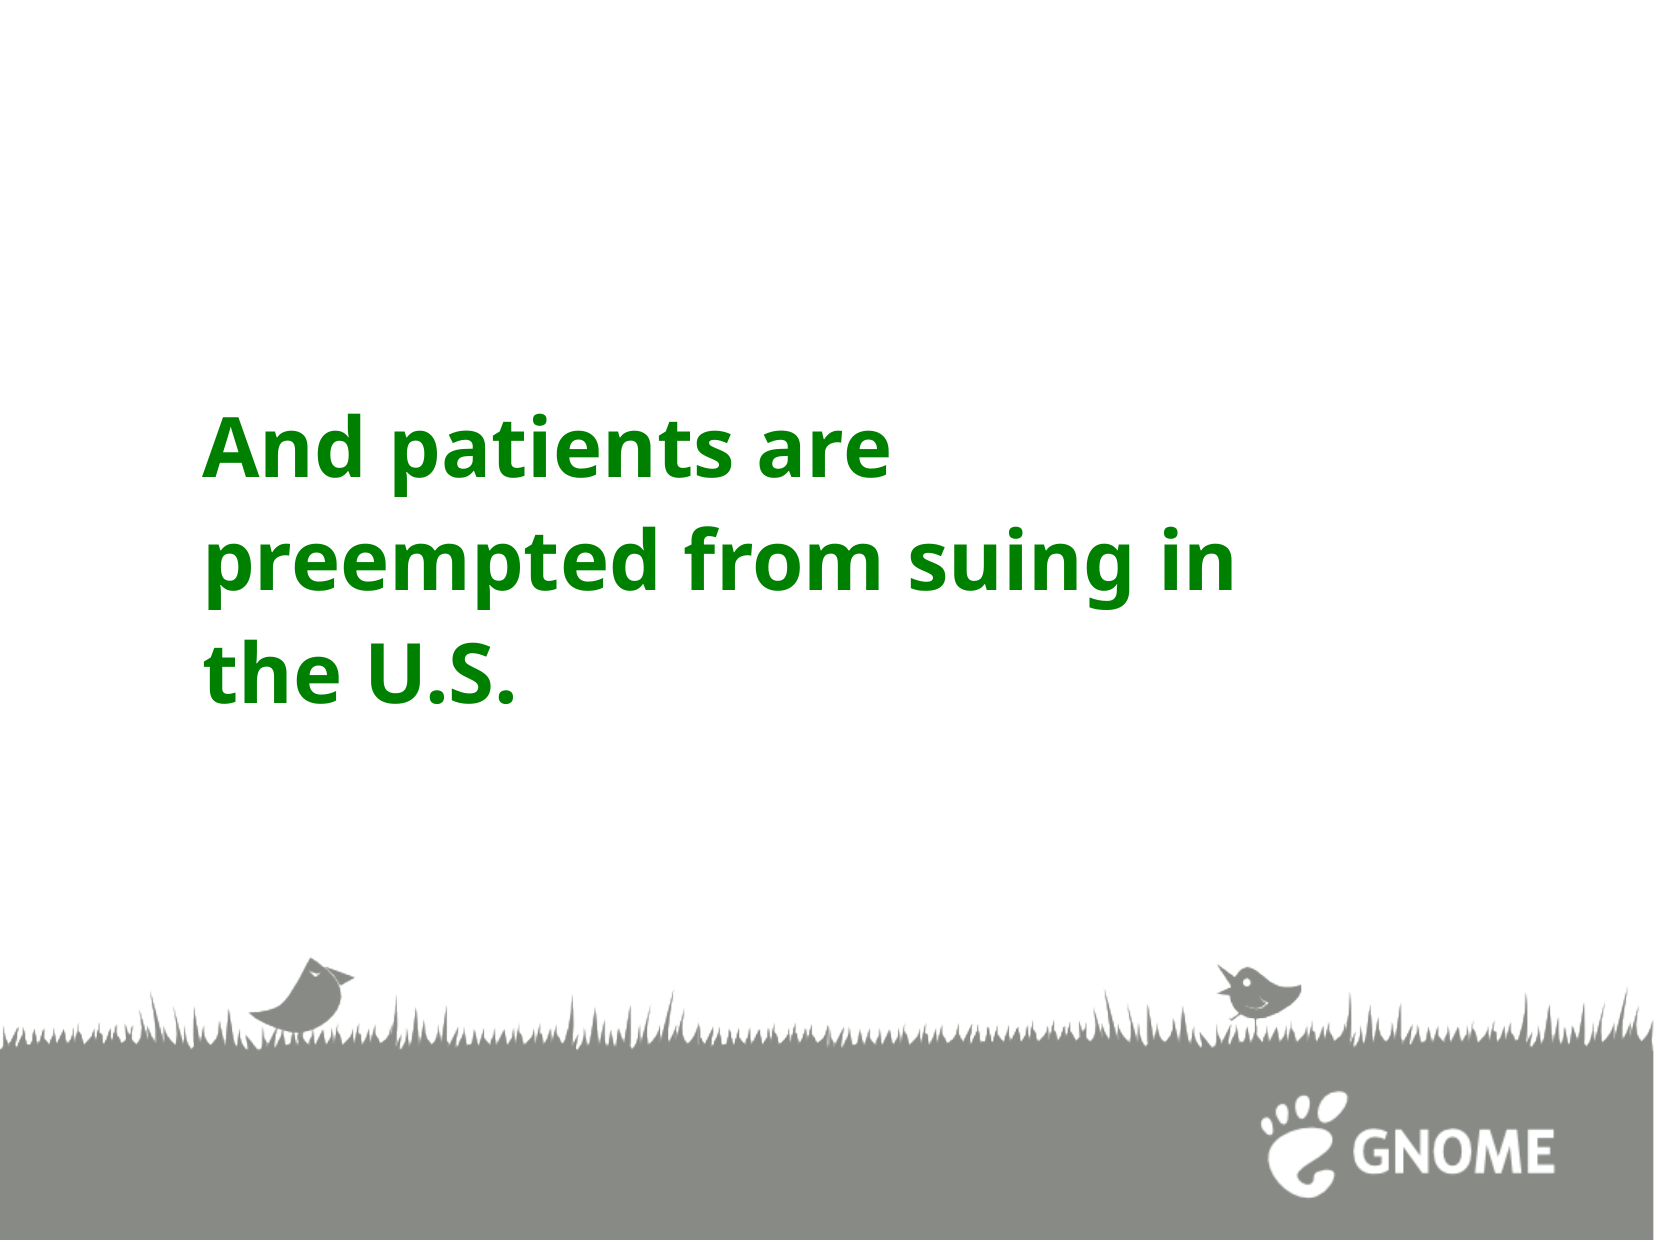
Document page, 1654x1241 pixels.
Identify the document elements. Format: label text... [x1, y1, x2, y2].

text_box And patients are preempted from suing in the U.S. [187, 380, 1351, 619]
picture [0, 0, 1654, 1241]
